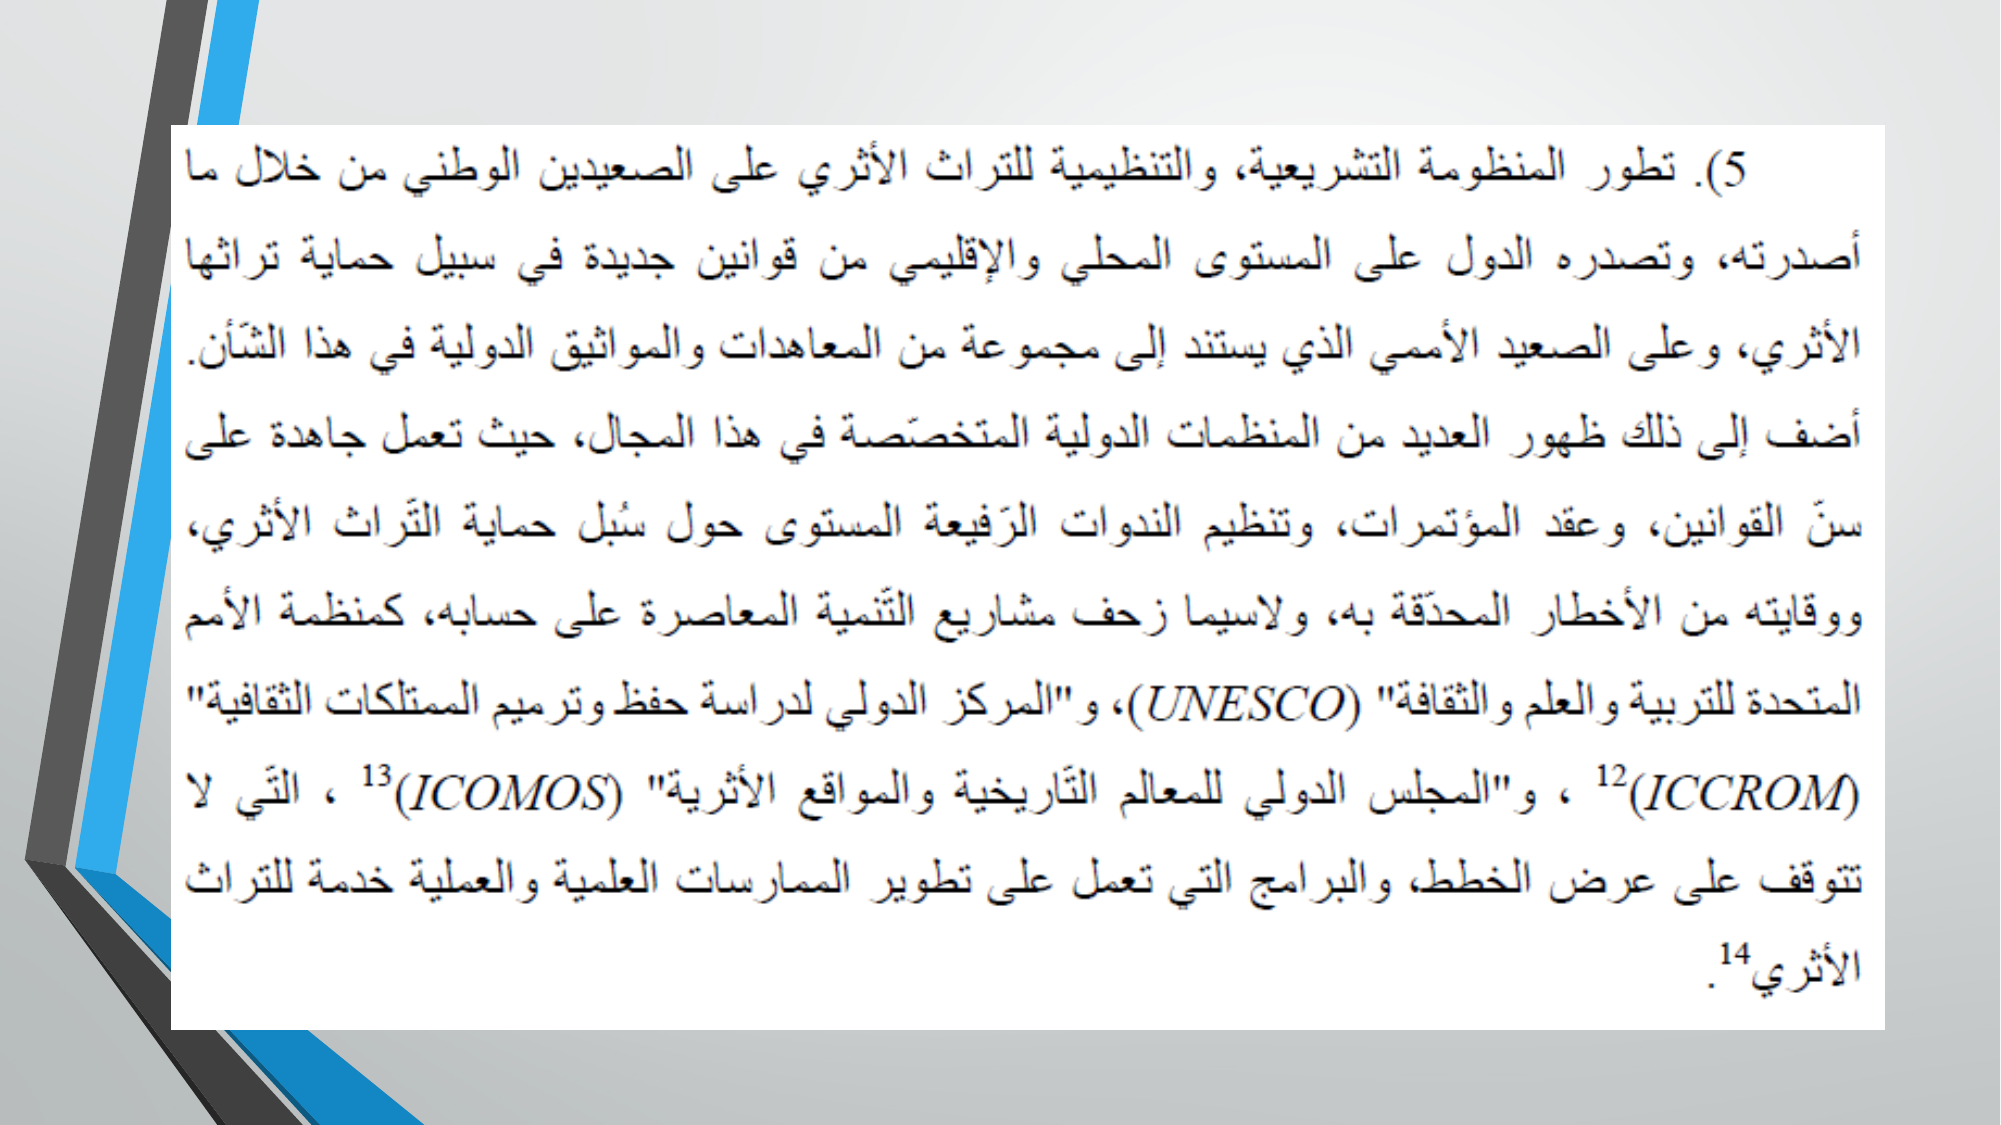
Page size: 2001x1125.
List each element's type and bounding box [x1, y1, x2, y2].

picture [171, 125, 1885, 1030]
